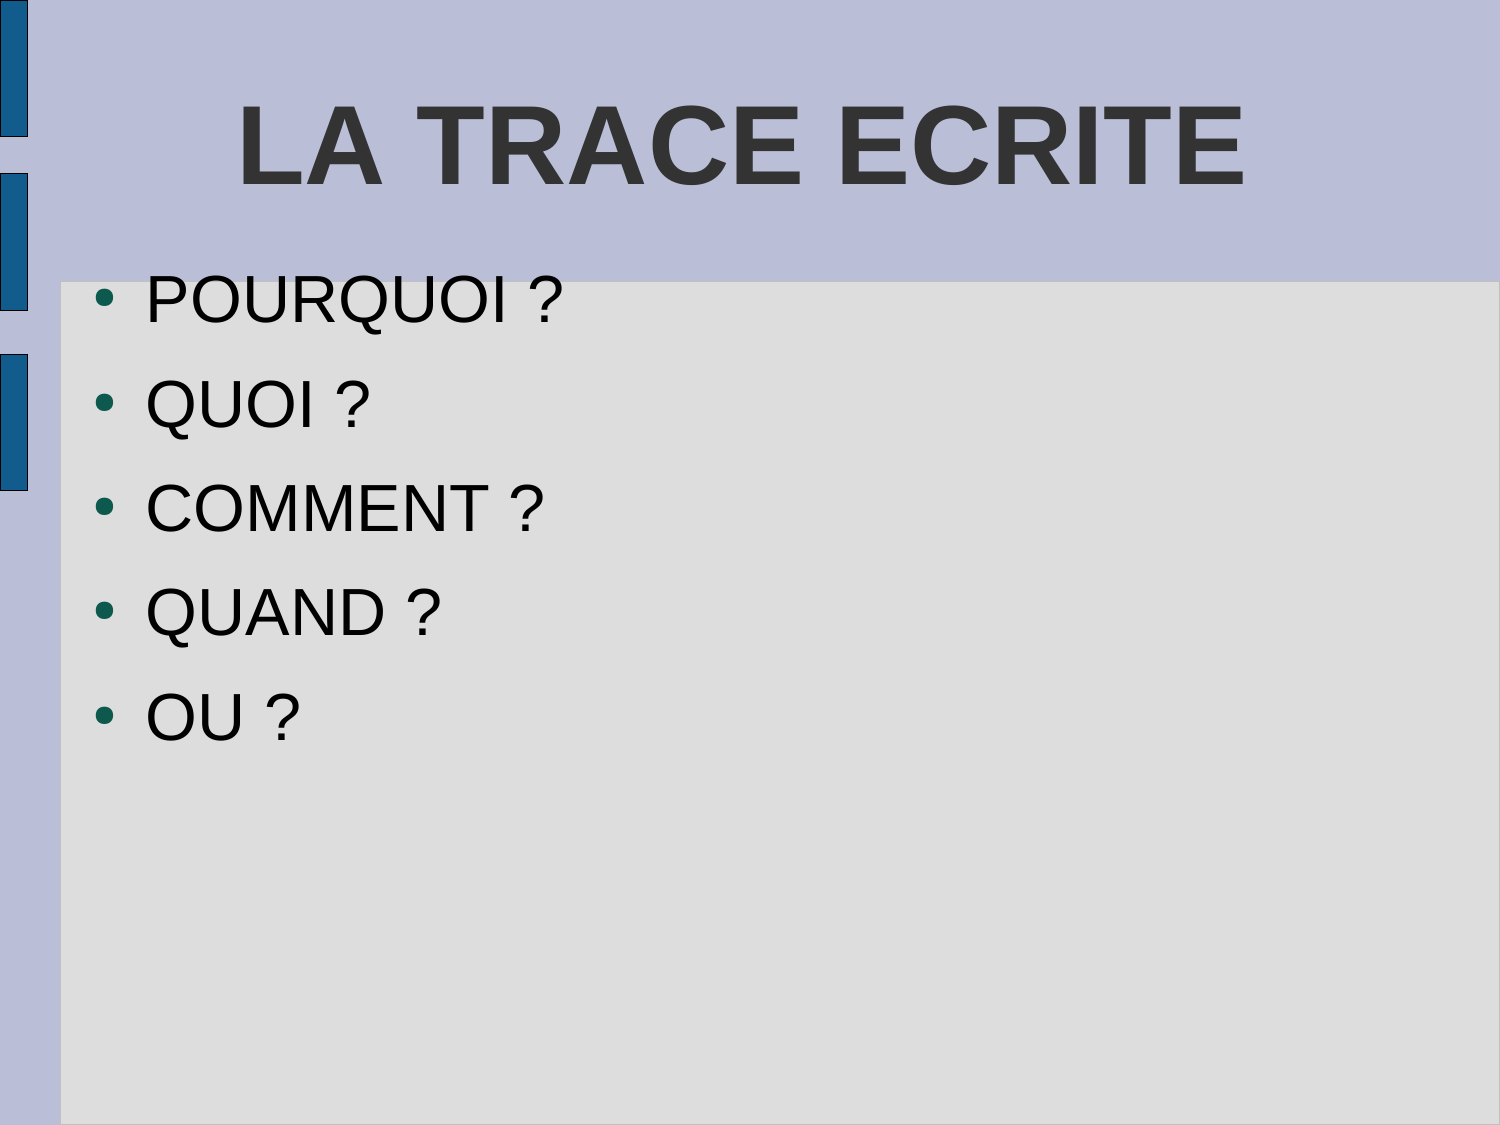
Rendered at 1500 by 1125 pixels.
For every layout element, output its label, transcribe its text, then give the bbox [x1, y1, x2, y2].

title LA TRACE ECRITE [67, 59, 1418, 232]
list POURQUOI ? QUOI ? COMMENT ? QUAND ? OU ? [75, 262, 1425, 991]
